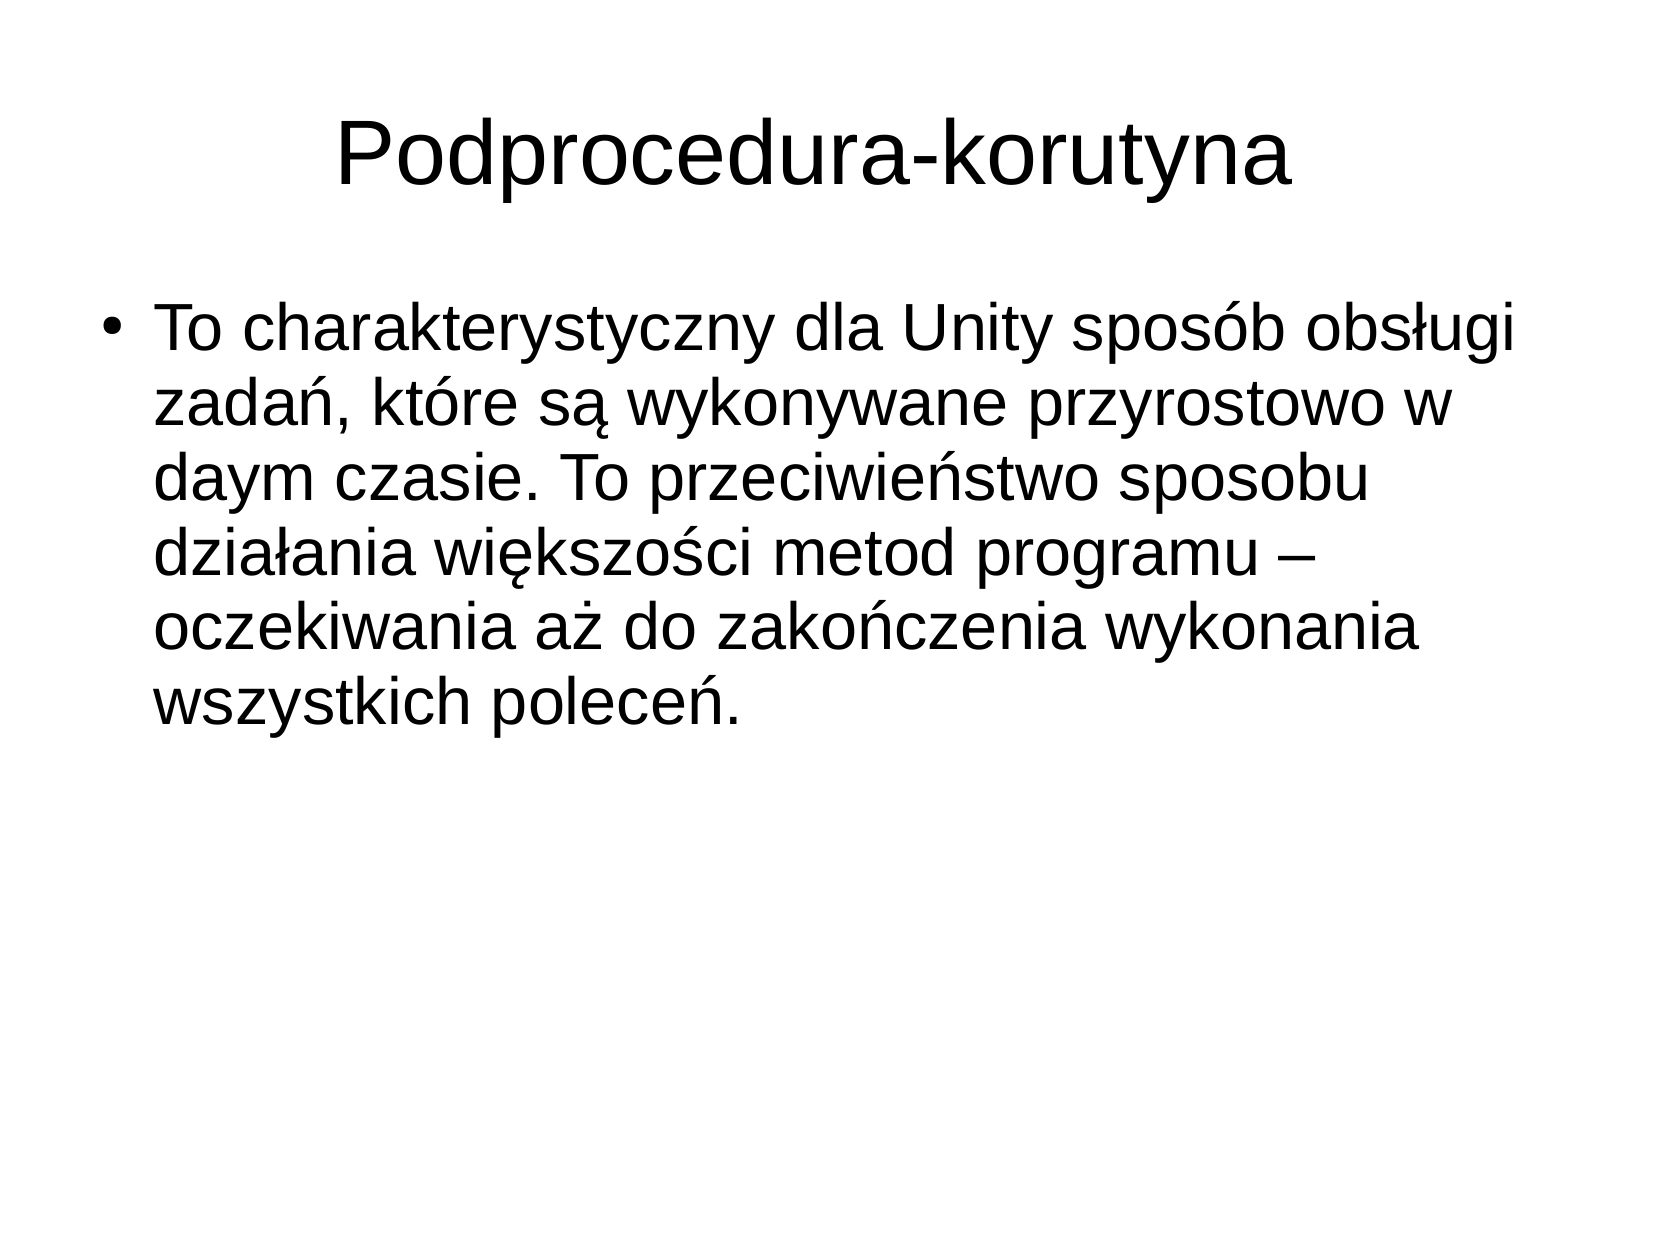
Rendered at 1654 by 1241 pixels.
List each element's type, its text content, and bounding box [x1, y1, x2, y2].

list To charakterystyczny dla Unity sposób obsługi zadań, które są wykonywane przyrostowo w daym czasie. To przeciwieństwo sposobu działania większości metod programu – oczekiwania aż do zakończenia wykonania wszystkich poleceń. [82, 290, 1571, 1010]
title Podprocedura-korutyna [82, 49, 1571, 257]
